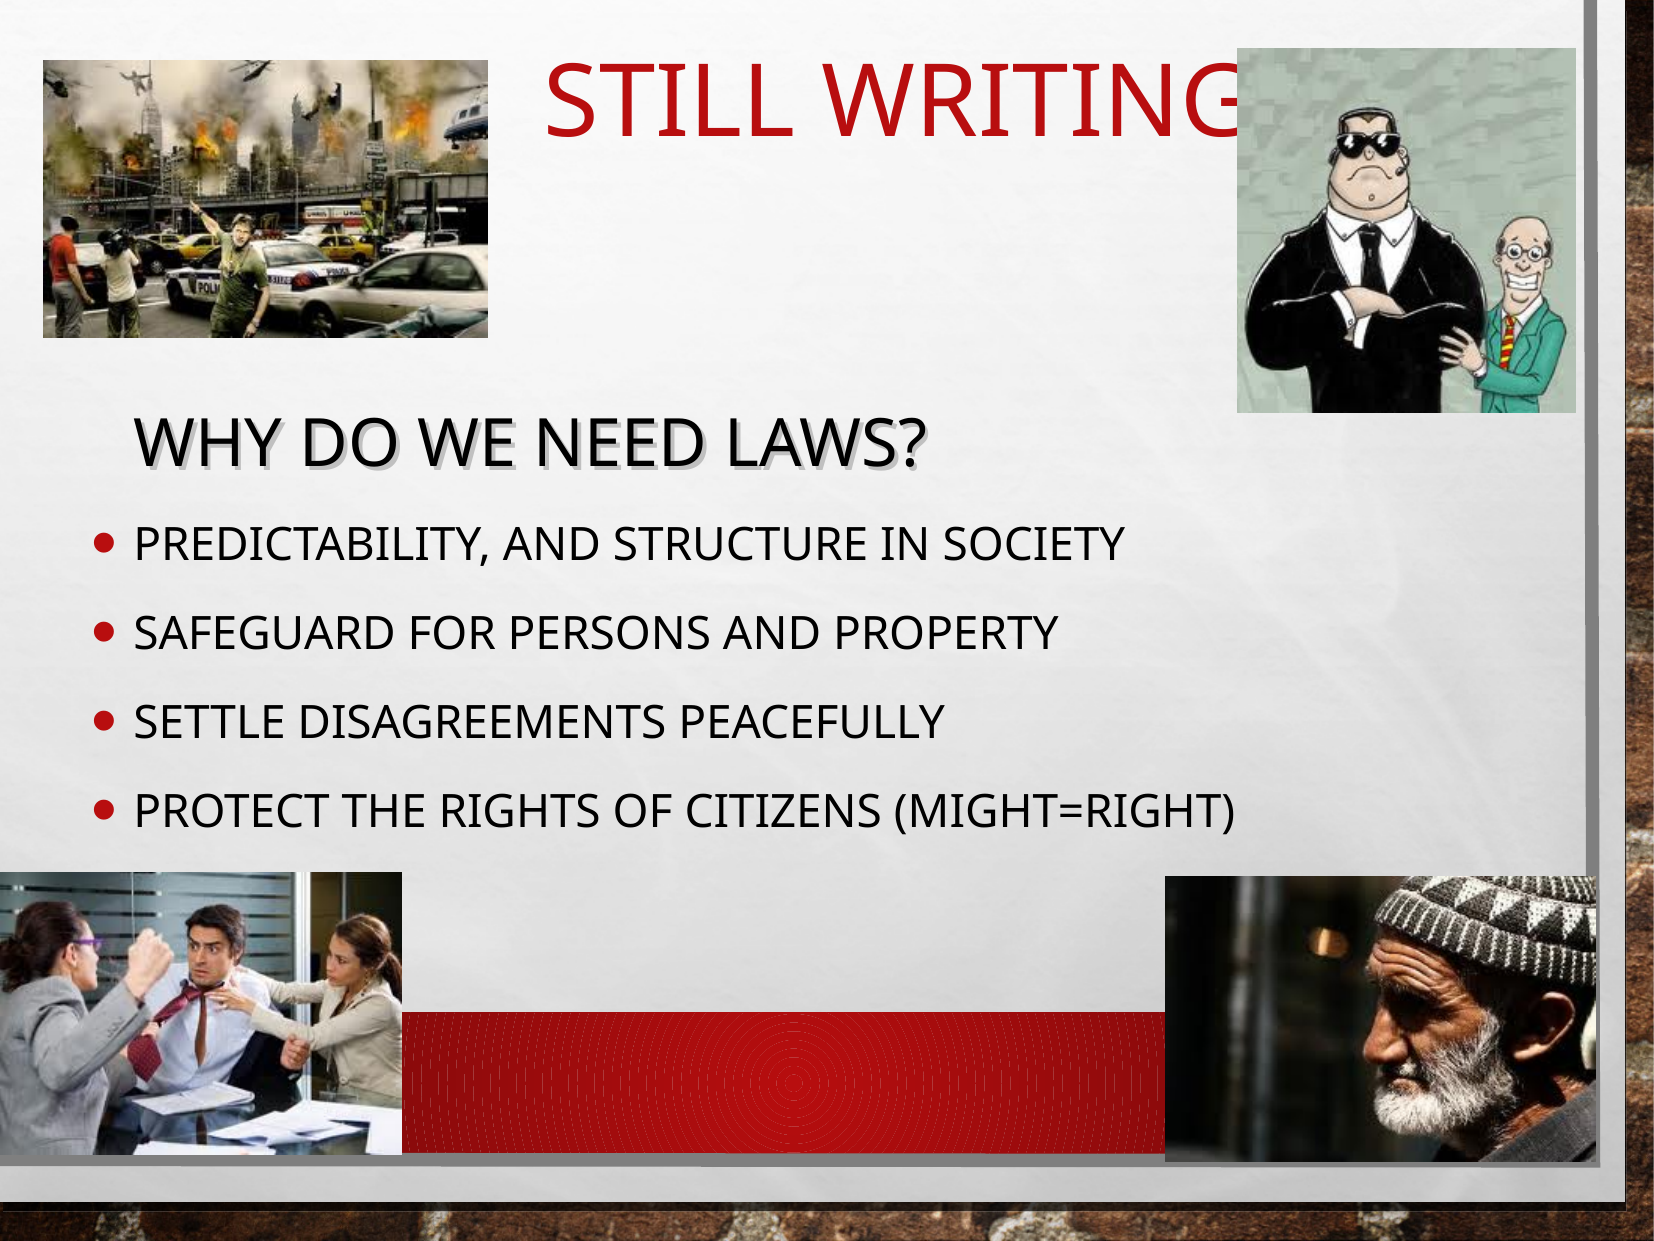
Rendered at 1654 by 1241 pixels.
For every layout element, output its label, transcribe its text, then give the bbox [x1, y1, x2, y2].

picture [1237, 48, 1576, 413]
title Still Writing! [528, 0, 1654, 208]
list Why do we need laws? Predictability, and structure in society Safeguard for persons and property Settle disagreements peacefully Protect the rights of citizens (might=right) [76, 268, 1359, 953]
picture [1165, 876, 1596, 1163]
picture [0, 872, 402, 1155]
picture [43, 61, 488, 338]
